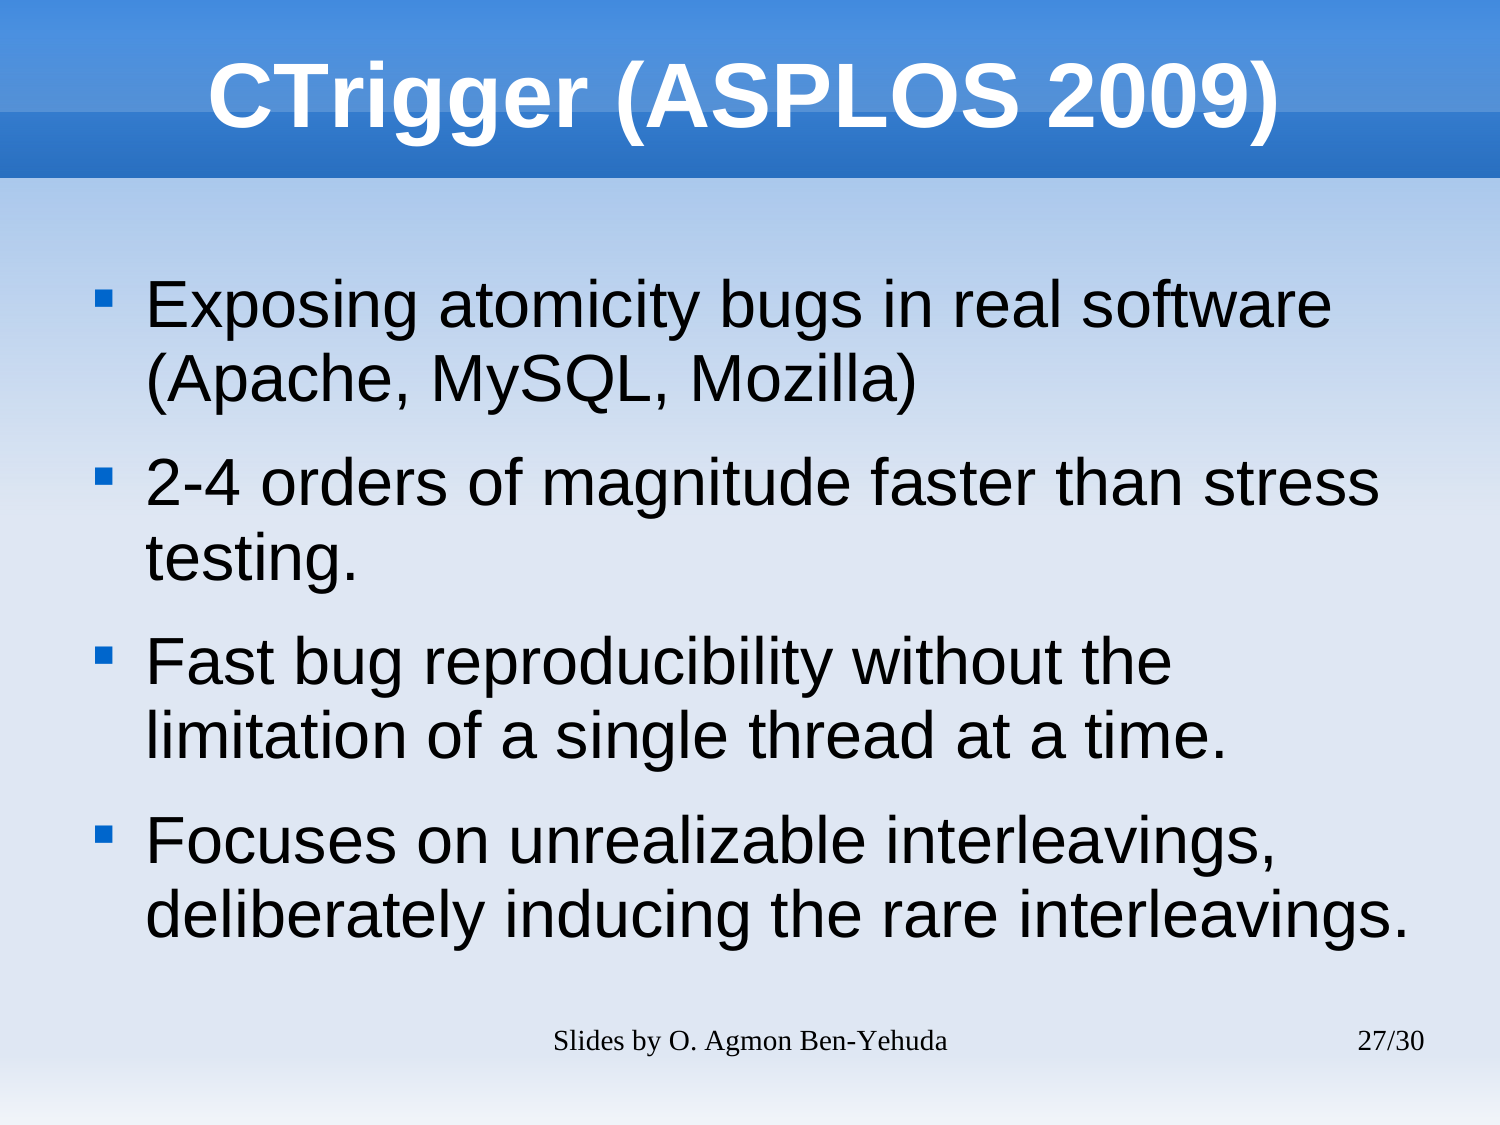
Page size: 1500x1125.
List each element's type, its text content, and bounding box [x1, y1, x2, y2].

list Exposing atomicity bugs in real software (Apache, MySQL, Mozilla) 2-4 orders of magnitude faster than stress testing. Fast bug reproducibility without the limitation of a single thread at a time. Focuses on unrealizable interleavings, deliberately inducing the rare interleavings. [75, 263, 1426, 991]
title CTrigger (ASPLOS 2009) [69, 7, 1420, 181]
picture [0, 0, 1500, 1125]
